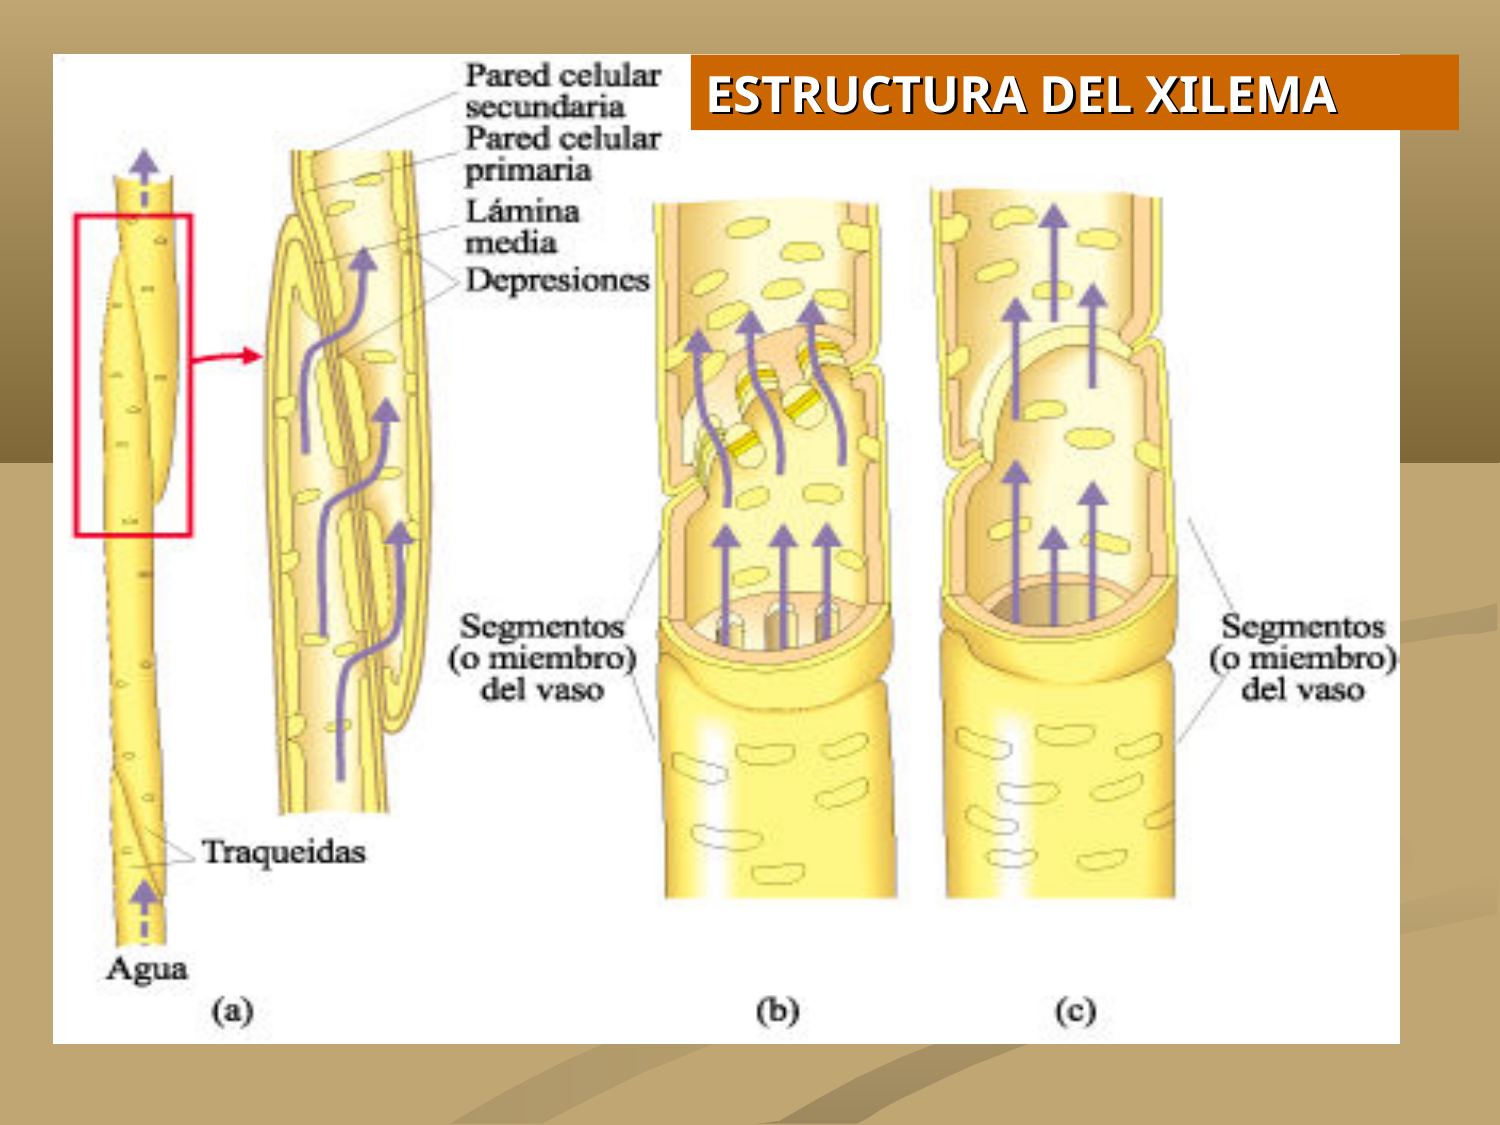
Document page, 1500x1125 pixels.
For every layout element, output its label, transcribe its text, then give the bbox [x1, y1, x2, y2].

chart [53, 54, 1400, 1044]
text_box ESTRUCTURA DEL XILEMA [690, 54, 1459, 131]
